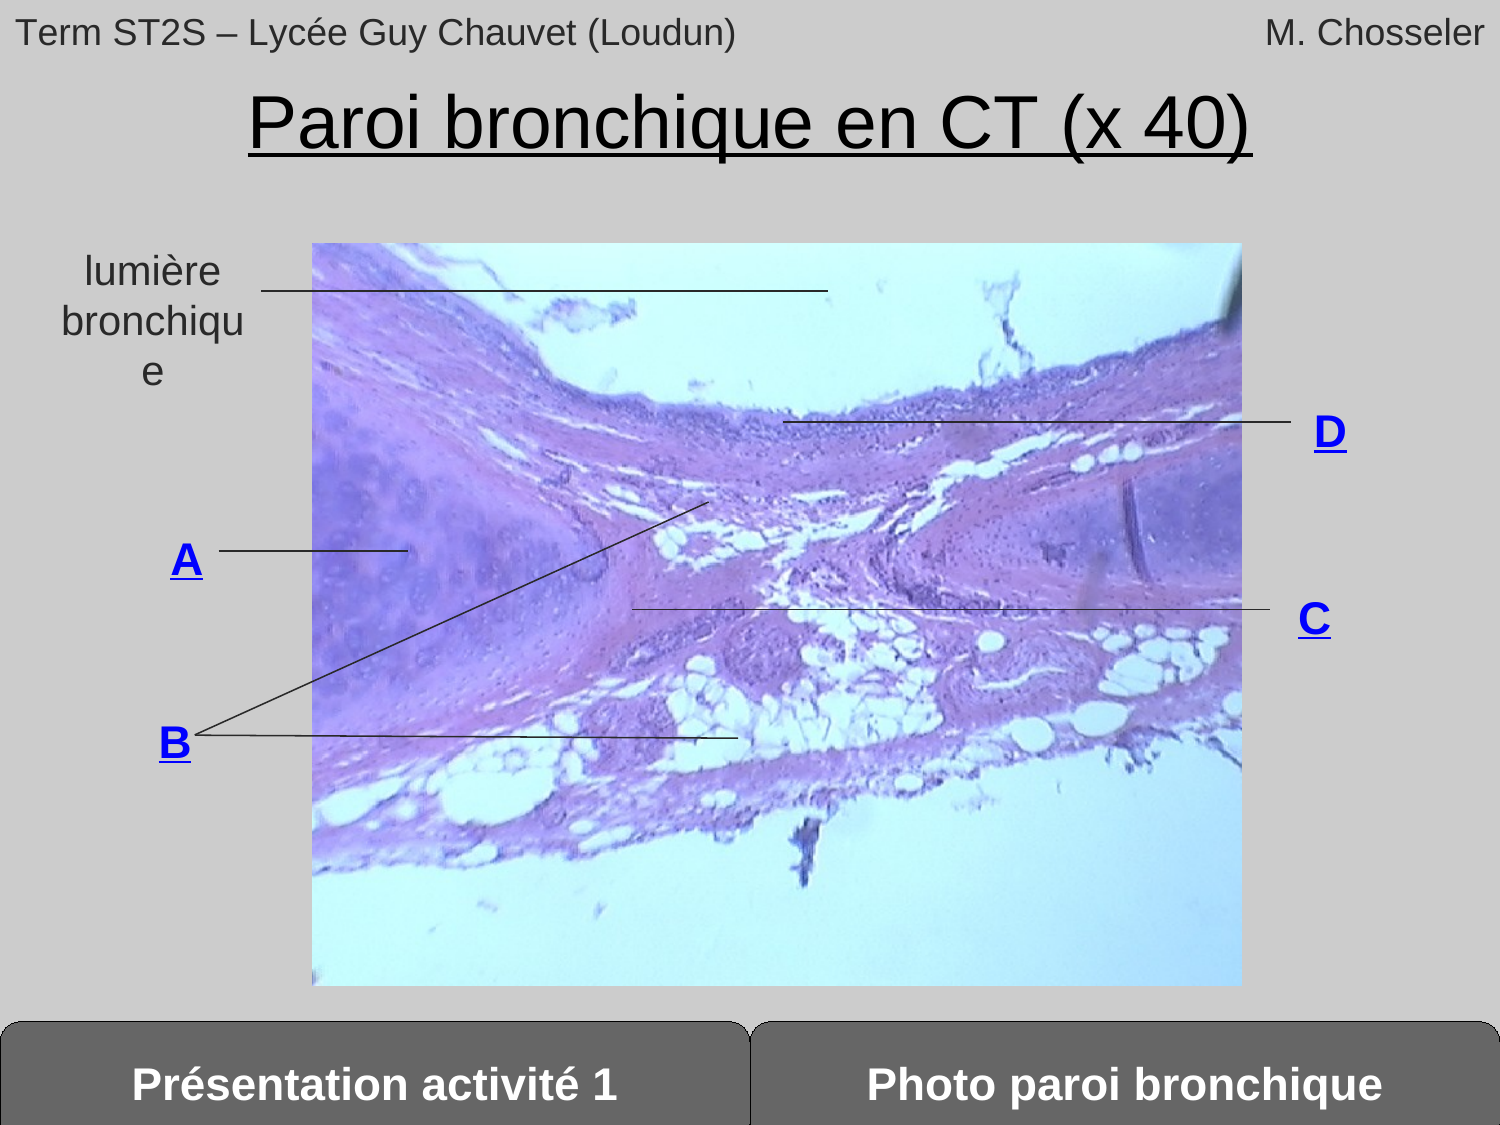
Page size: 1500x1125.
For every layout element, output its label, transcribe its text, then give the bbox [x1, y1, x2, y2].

picture [312, 243, 1242, 986]
text_box D [1299, 394, 1359, 465]
text_box lumière bronchique [38, 235, 267, 402]
text_box B [143, 705, 203, 775]
title Paroi bronchique en CT (x 40) [0, 24, 1500, 213]
text_box A [147, 521, 227, 592]
text_box C [1283, 581, 1343, 651]
